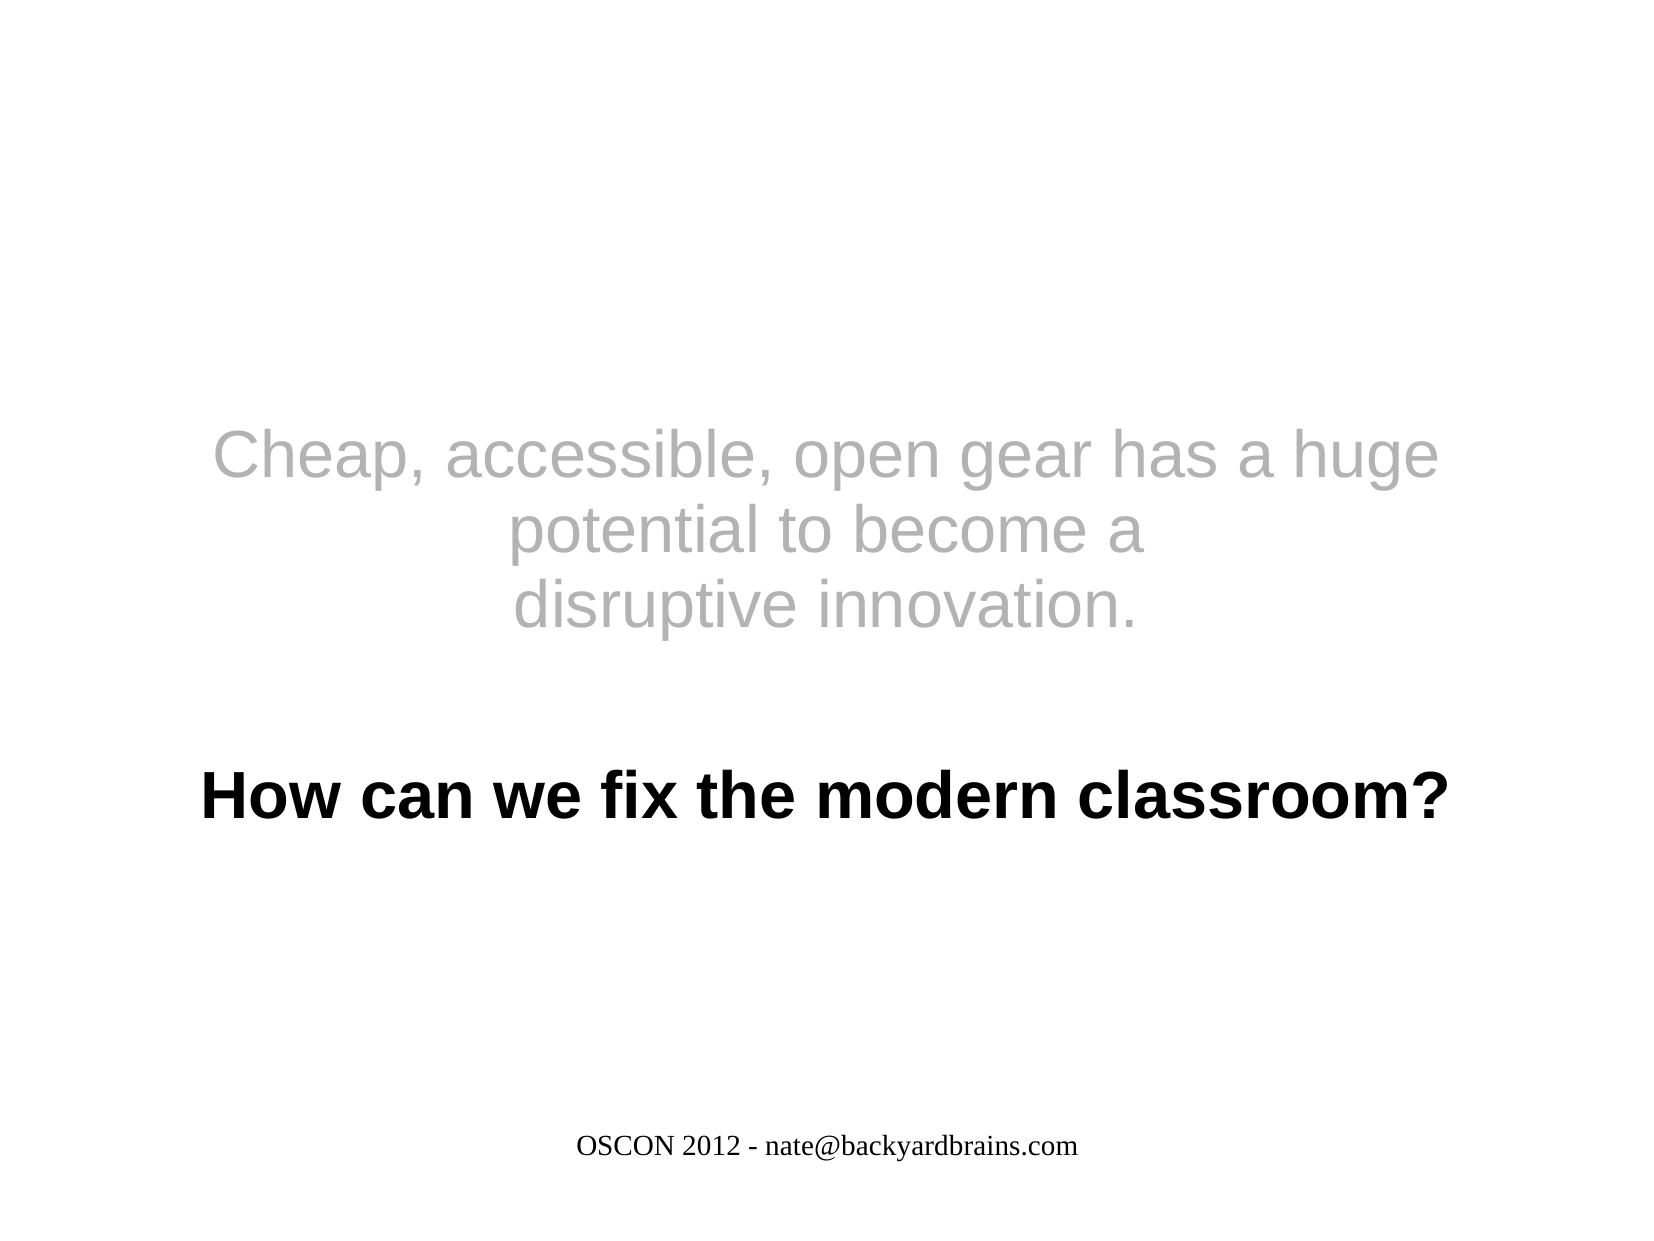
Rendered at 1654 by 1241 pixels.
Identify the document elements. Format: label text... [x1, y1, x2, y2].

subtitle Cheap, accessible, open gear has a huge potential to become a disruptive innovation. [82, 272, 1571, 538]
text_box How can we fix the modern classroom? [82, 538, 1571, 1052]
